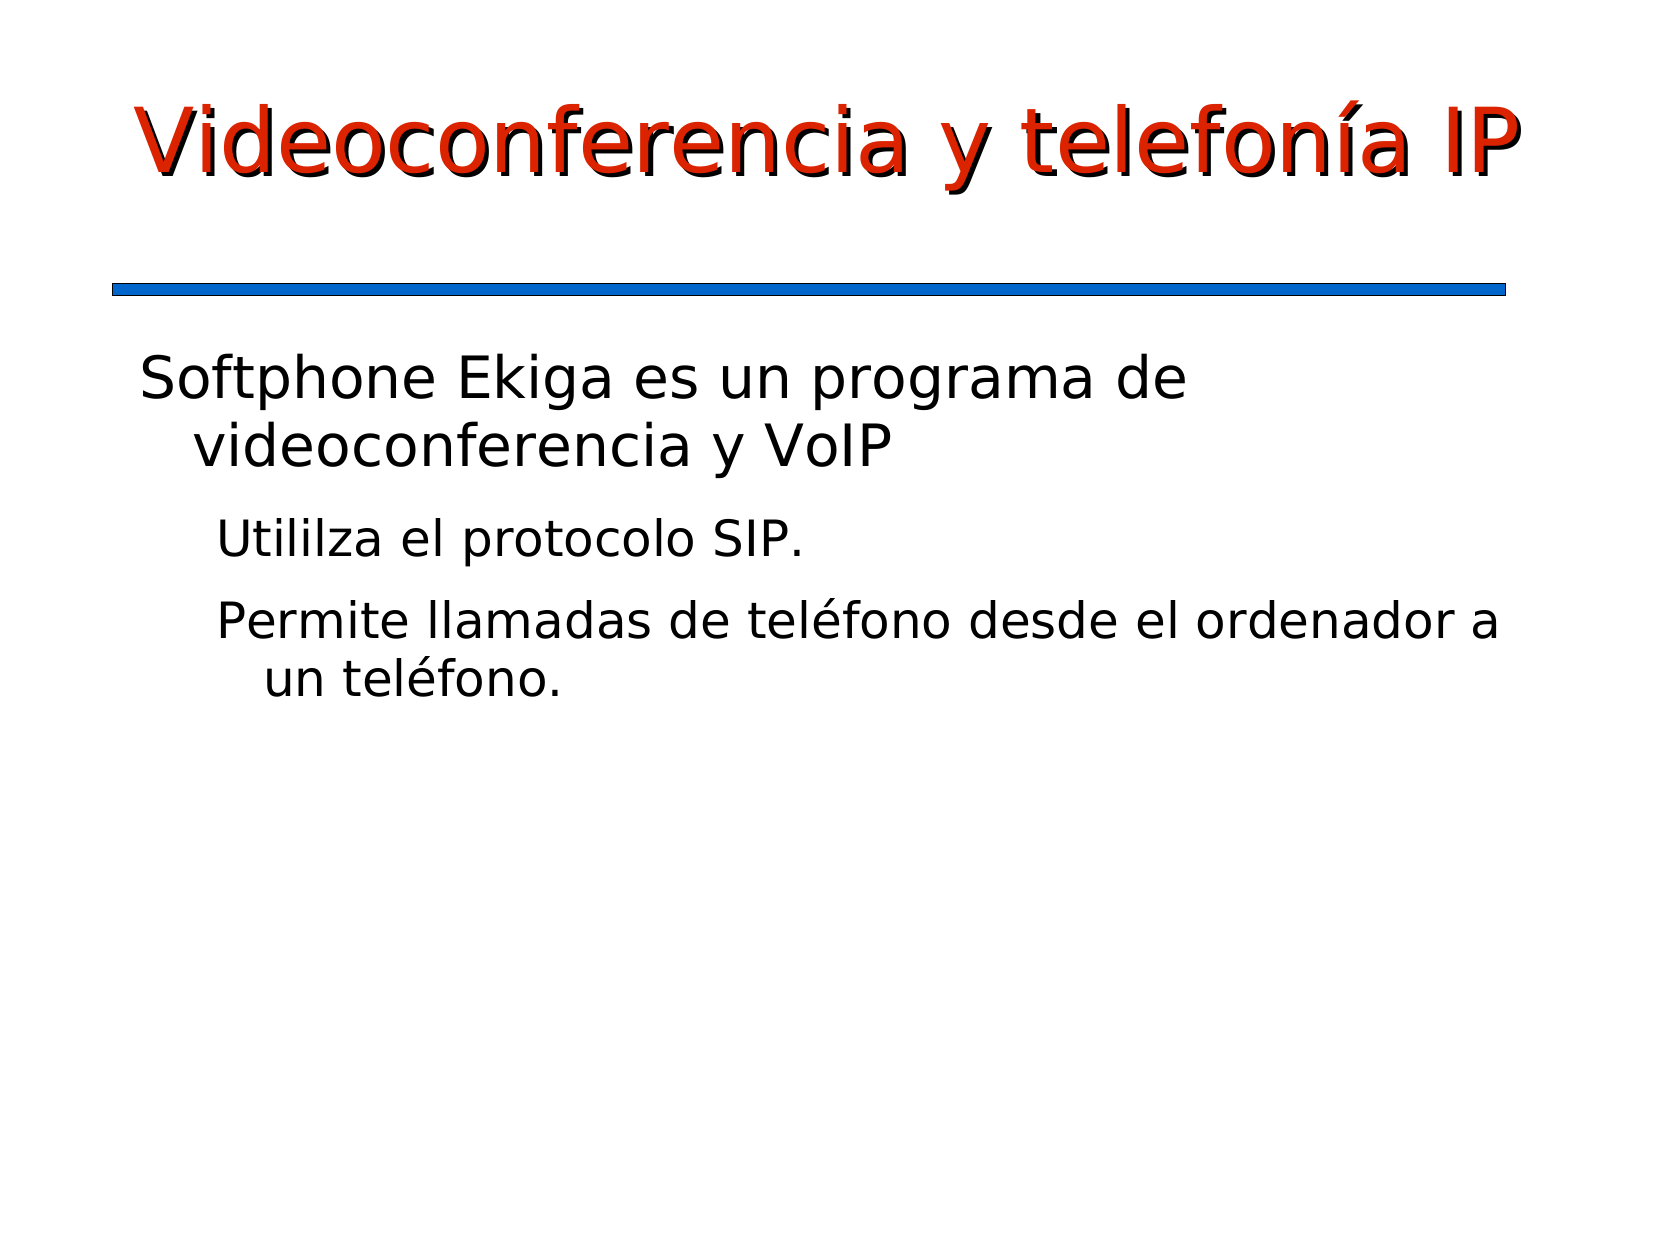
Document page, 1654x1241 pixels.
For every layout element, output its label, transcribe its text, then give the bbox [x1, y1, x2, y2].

list Softphone Ekiga es un programa de videoconferencia y VoIP Utililza el protocolo SIP. Permite llamadas de teléfono desde el ordenador a un teléfono. [121, 344, 1534, 1127]
title Videoconferencia y telefonía IP [121, 37, 1534, 246]
